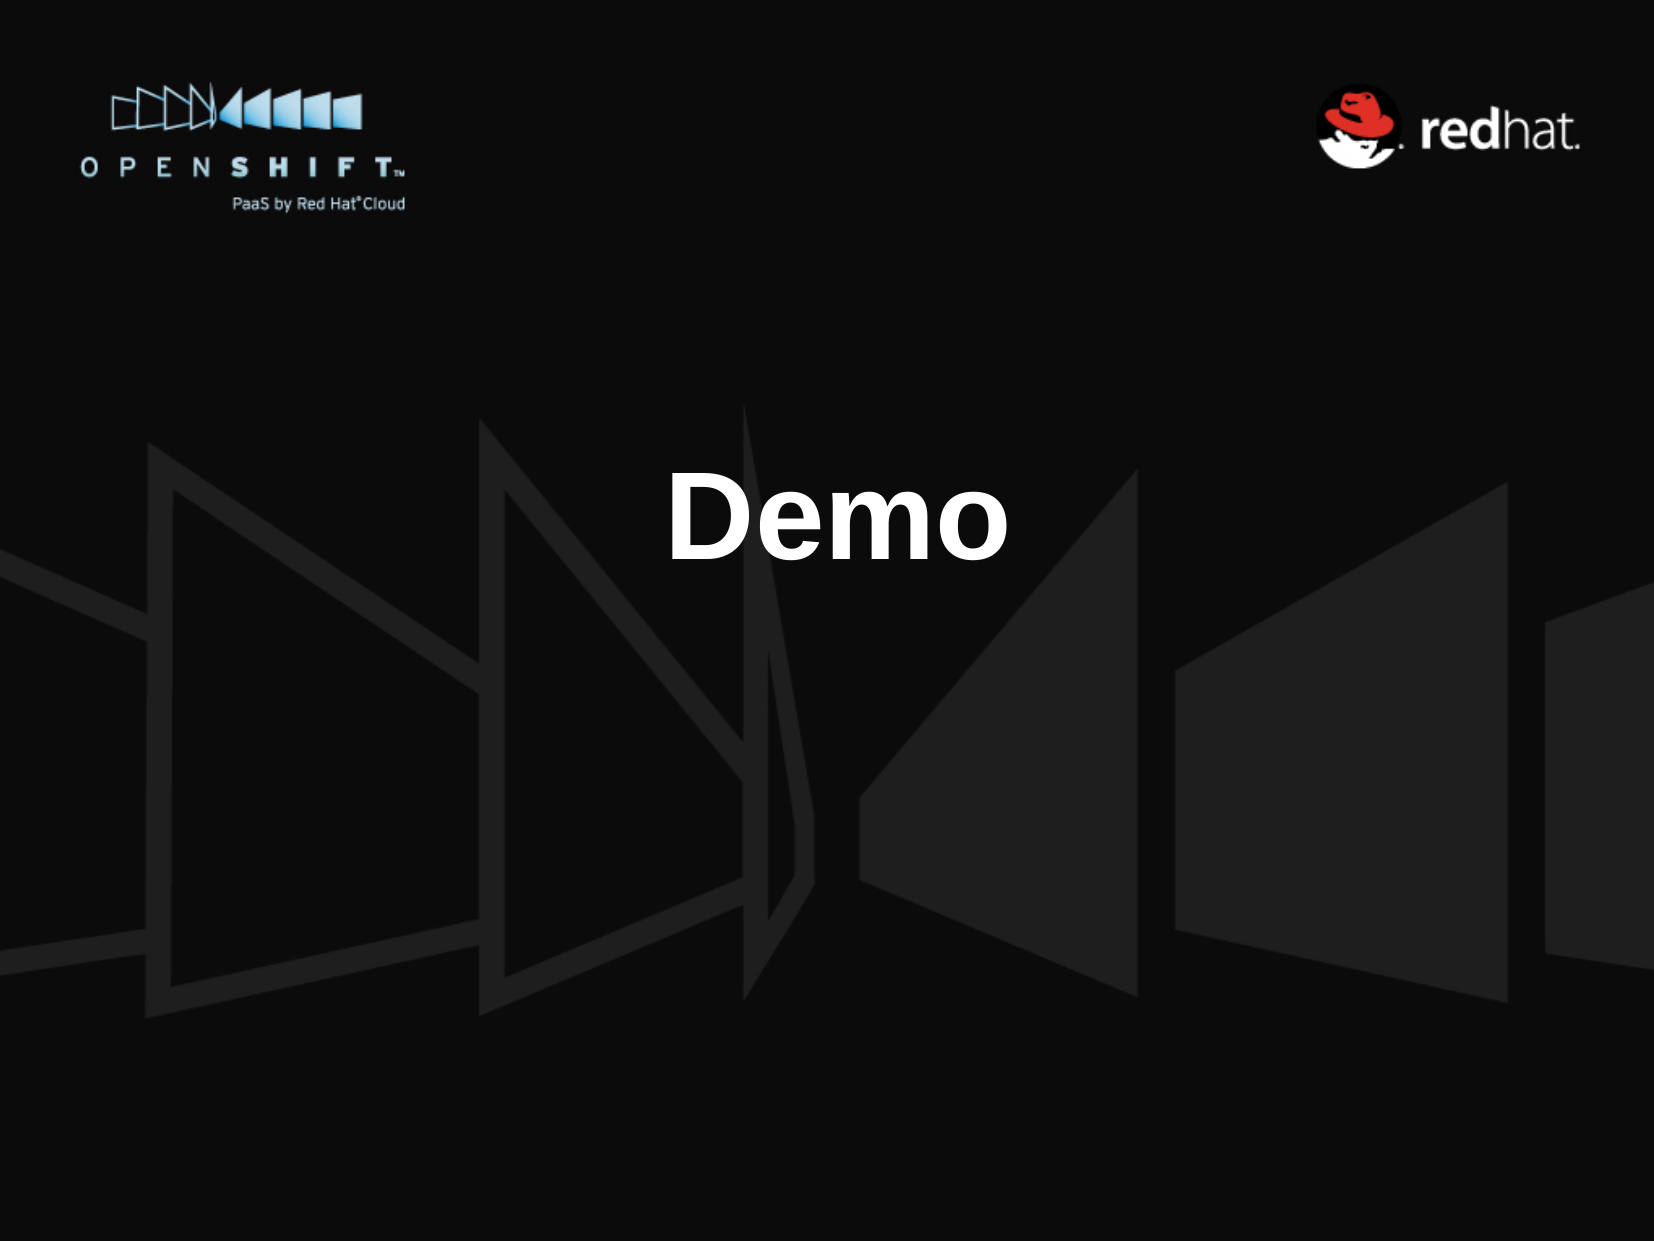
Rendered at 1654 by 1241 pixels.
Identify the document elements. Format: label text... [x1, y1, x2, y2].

text_box Demo [153, 432, 1524, 727]
text_box [0, 0, 1654, 1241]
